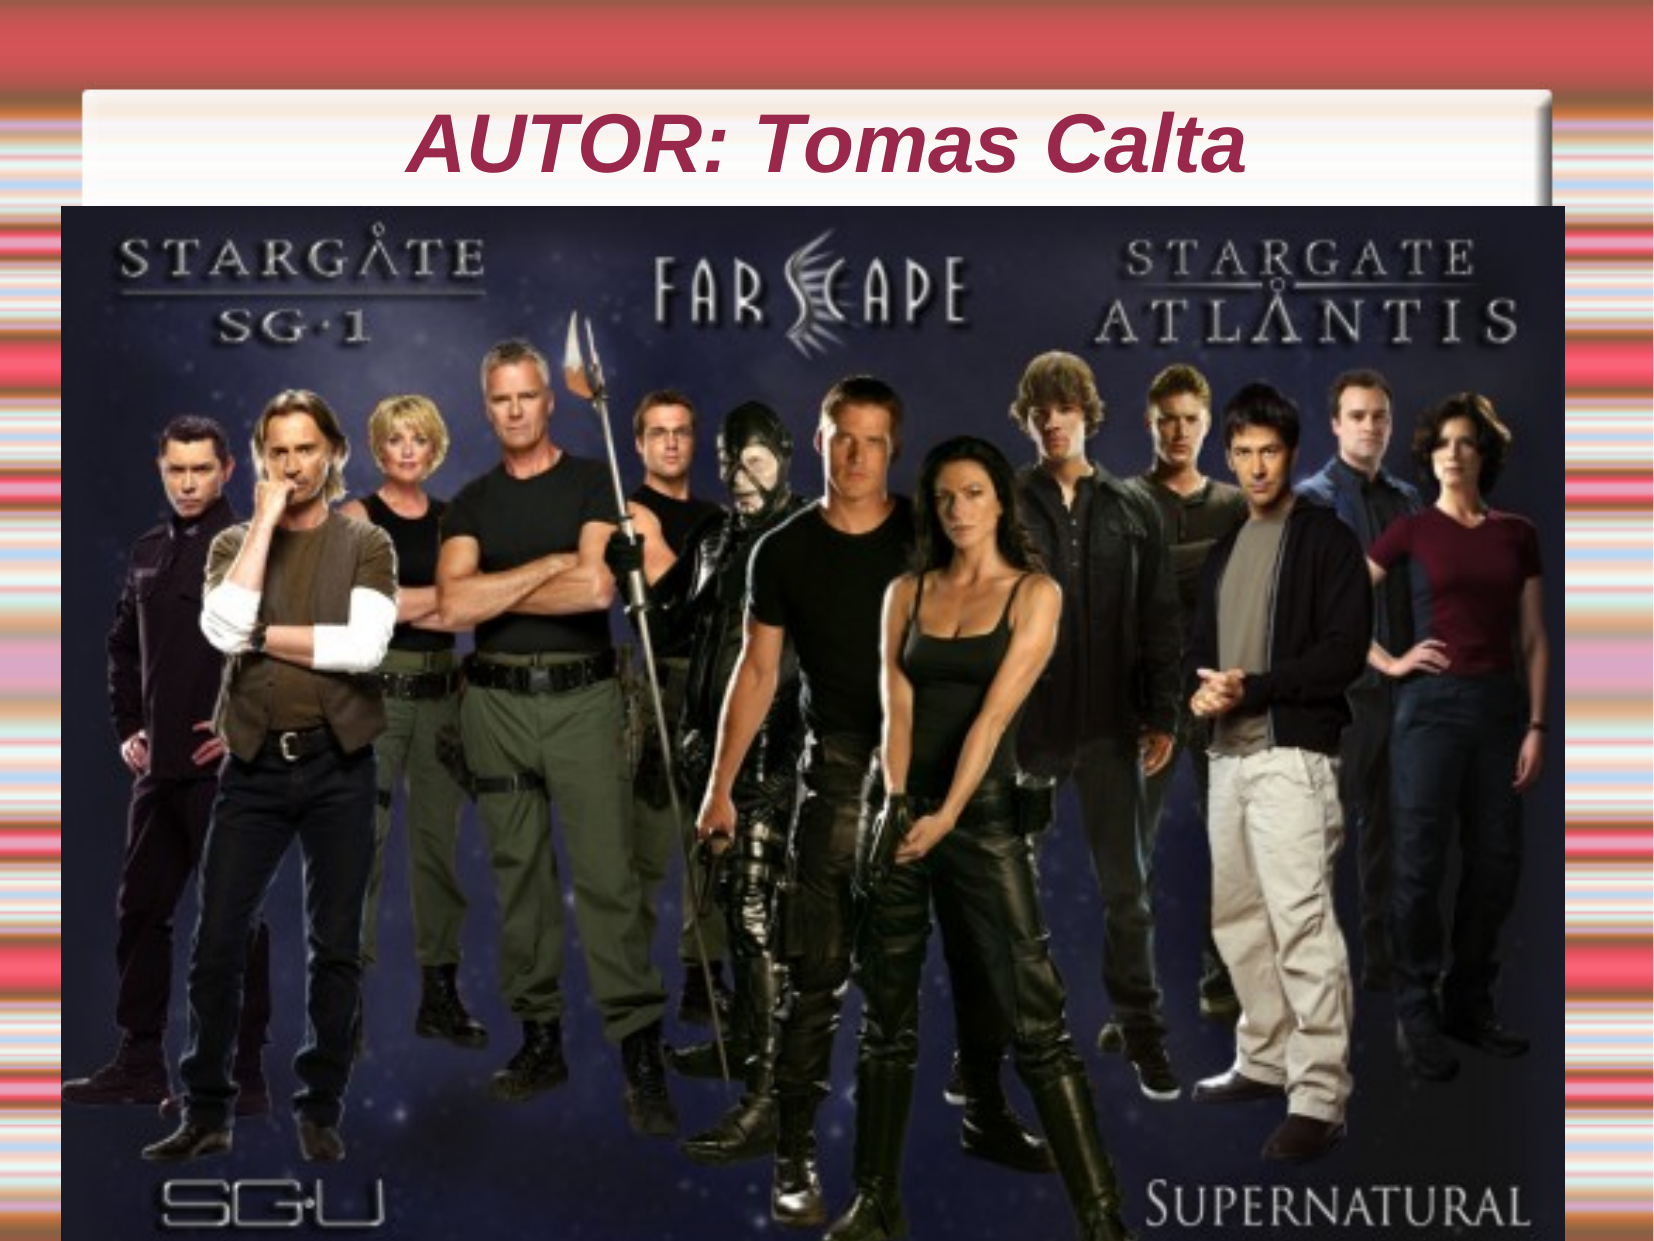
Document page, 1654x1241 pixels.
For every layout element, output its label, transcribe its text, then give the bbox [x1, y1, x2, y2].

subtitle [134, 350, 1516, 1133]
title AUTOR: Tomas Calta [121, 50, 1534, 237]
picture [0, 0, 1654, 1241]
